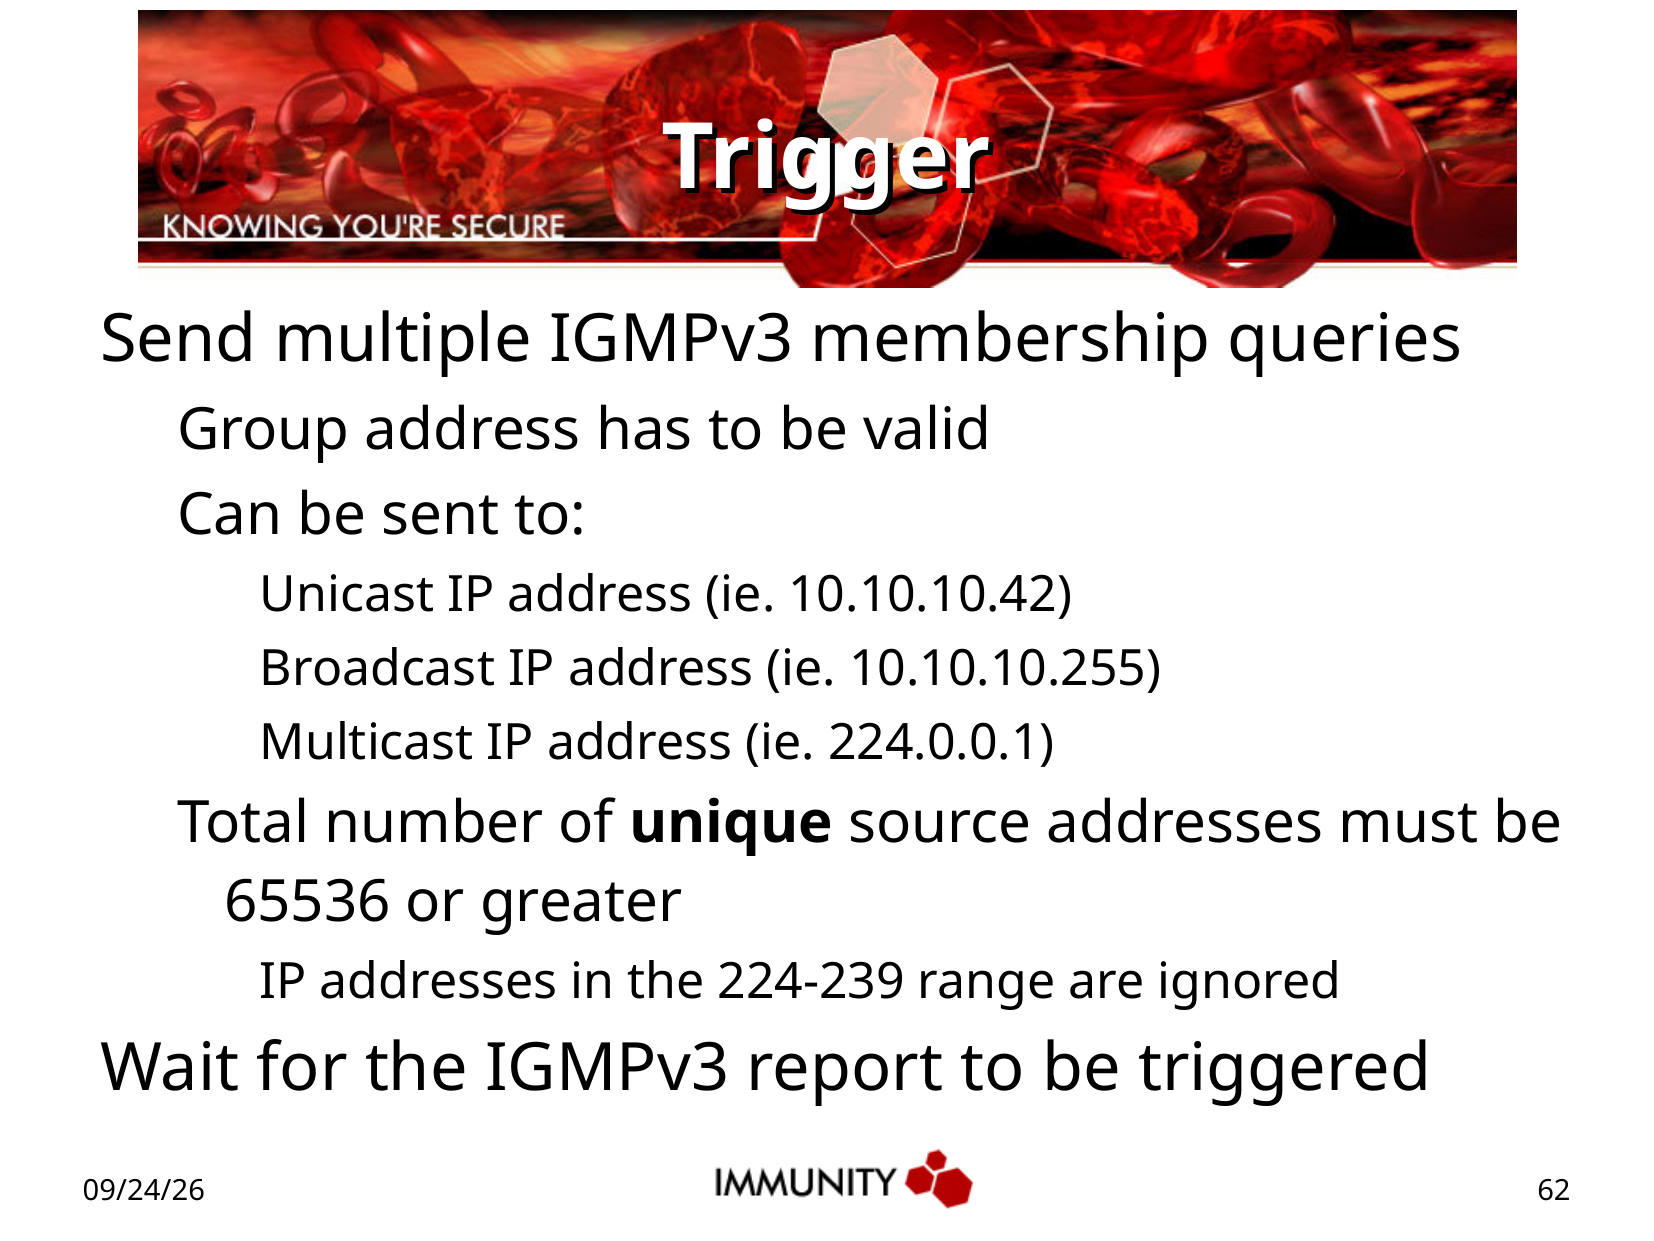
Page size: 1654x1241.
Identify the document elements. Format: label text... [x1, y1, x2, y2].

title Trigger [82, 49, 1571, 257]
picture [694, 1130, 984, 1235]
picture [138, 10, 1517, 49]
list Send multiple IGMPv3 membership queries Group address has to be valid Can be sent to: Unicast IP address (ie. 10.10.10.42) Broadcast IP address (ie. 10.10.10.255) Multicast IP address (ie. 224.0.0.1) Total number of unique source addresses must be 65536 or greater IP addresses in the 224-239 range are ignored Wait for the IGMPv3 report to be triggered [82, 290, 1571, 1094]
picture [138, 257, 1517, 288]
